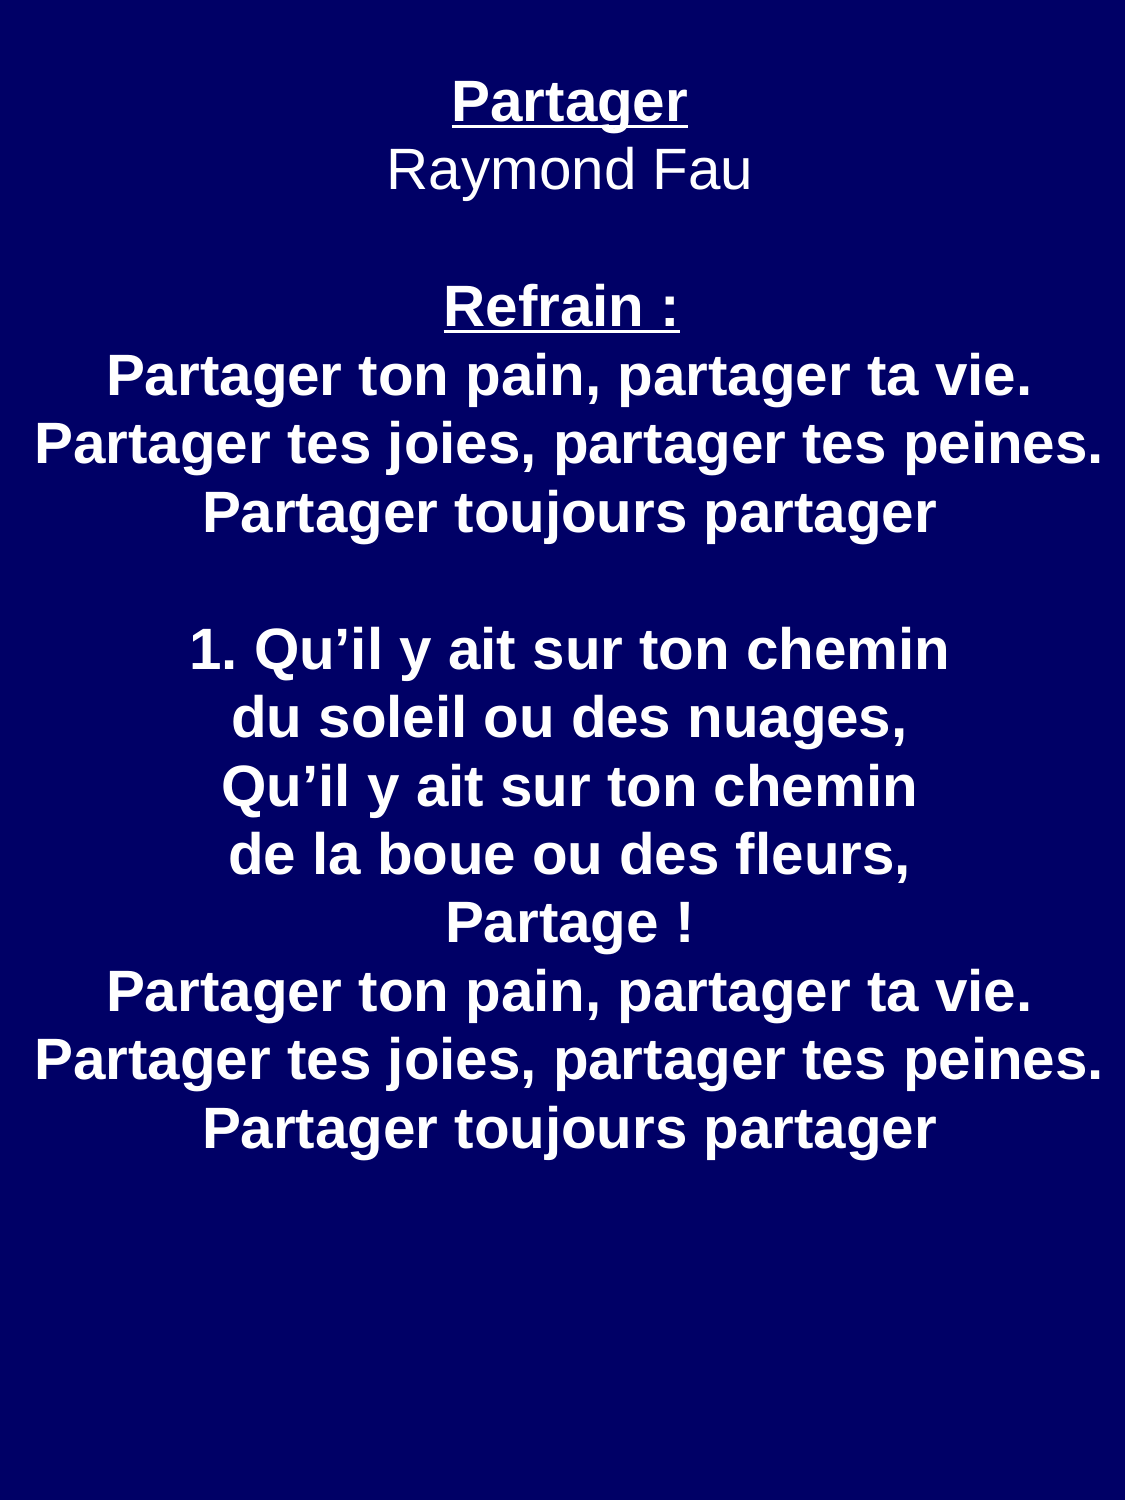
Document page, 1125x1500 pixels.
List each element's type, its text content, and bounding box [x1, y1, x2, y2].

text_box Partager Raymond Fau Refrain : Partager ton pain, partager ta vie. Partager tes joies, partager tes peines. Partager toujours partager 1. Qu’il y ait sur ton chemin du soleil ou des nuages, Qu’il y ait sur ton chemin de la boue ou des fleurs, Partage ! Partager ton pain, partager ta vie. Partager tes joies, partager tes peines. Partager toujours partager [7, 11, 1125, 1382]
